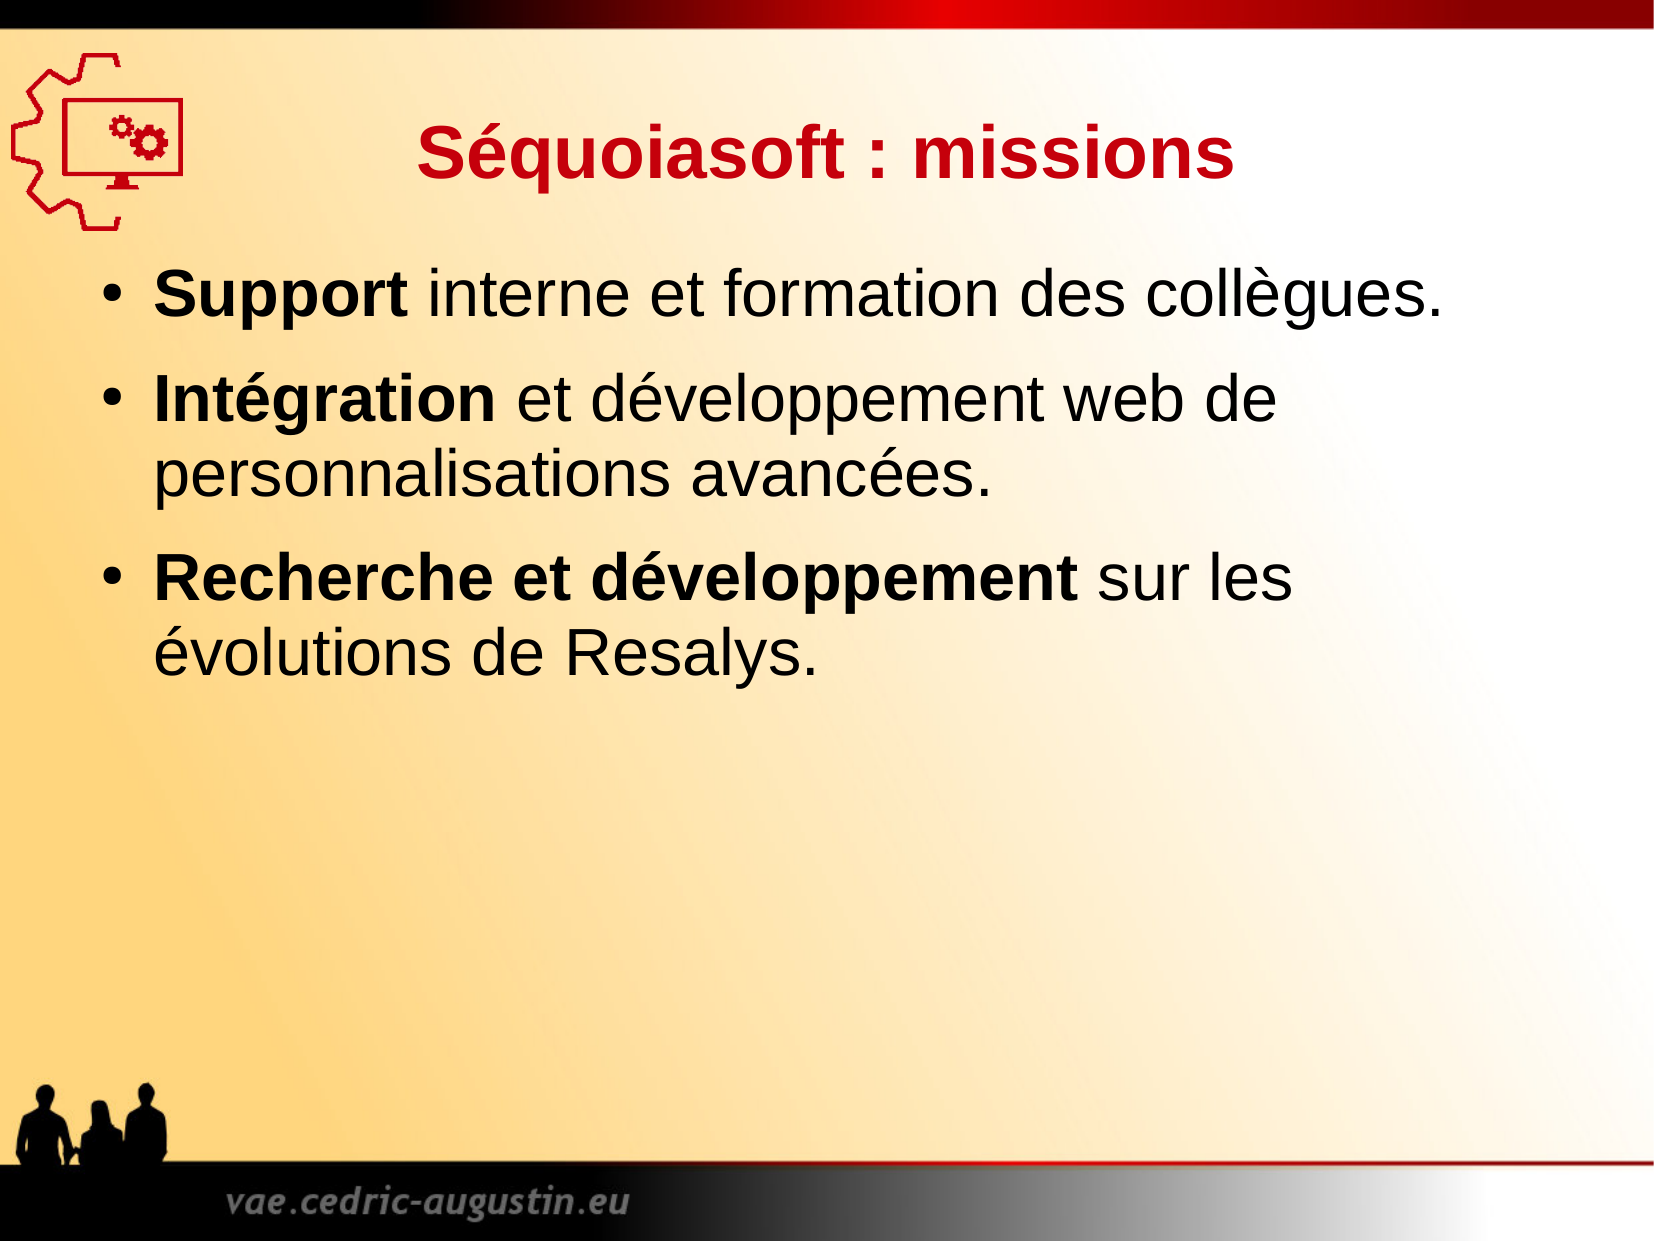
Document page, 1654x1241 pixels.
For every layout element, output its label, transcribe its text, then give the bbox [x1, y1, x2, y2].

list Support interne et formation des collègues. Intégration et développement web de personnalisations avancées. Recherche et développement sur les évolutions de Resalys. [82, 256, 1571, 1099]
picture [0, 0, 1654, 1241]
title Séquoiasoft : missions [82, 49, 1571, 256]
